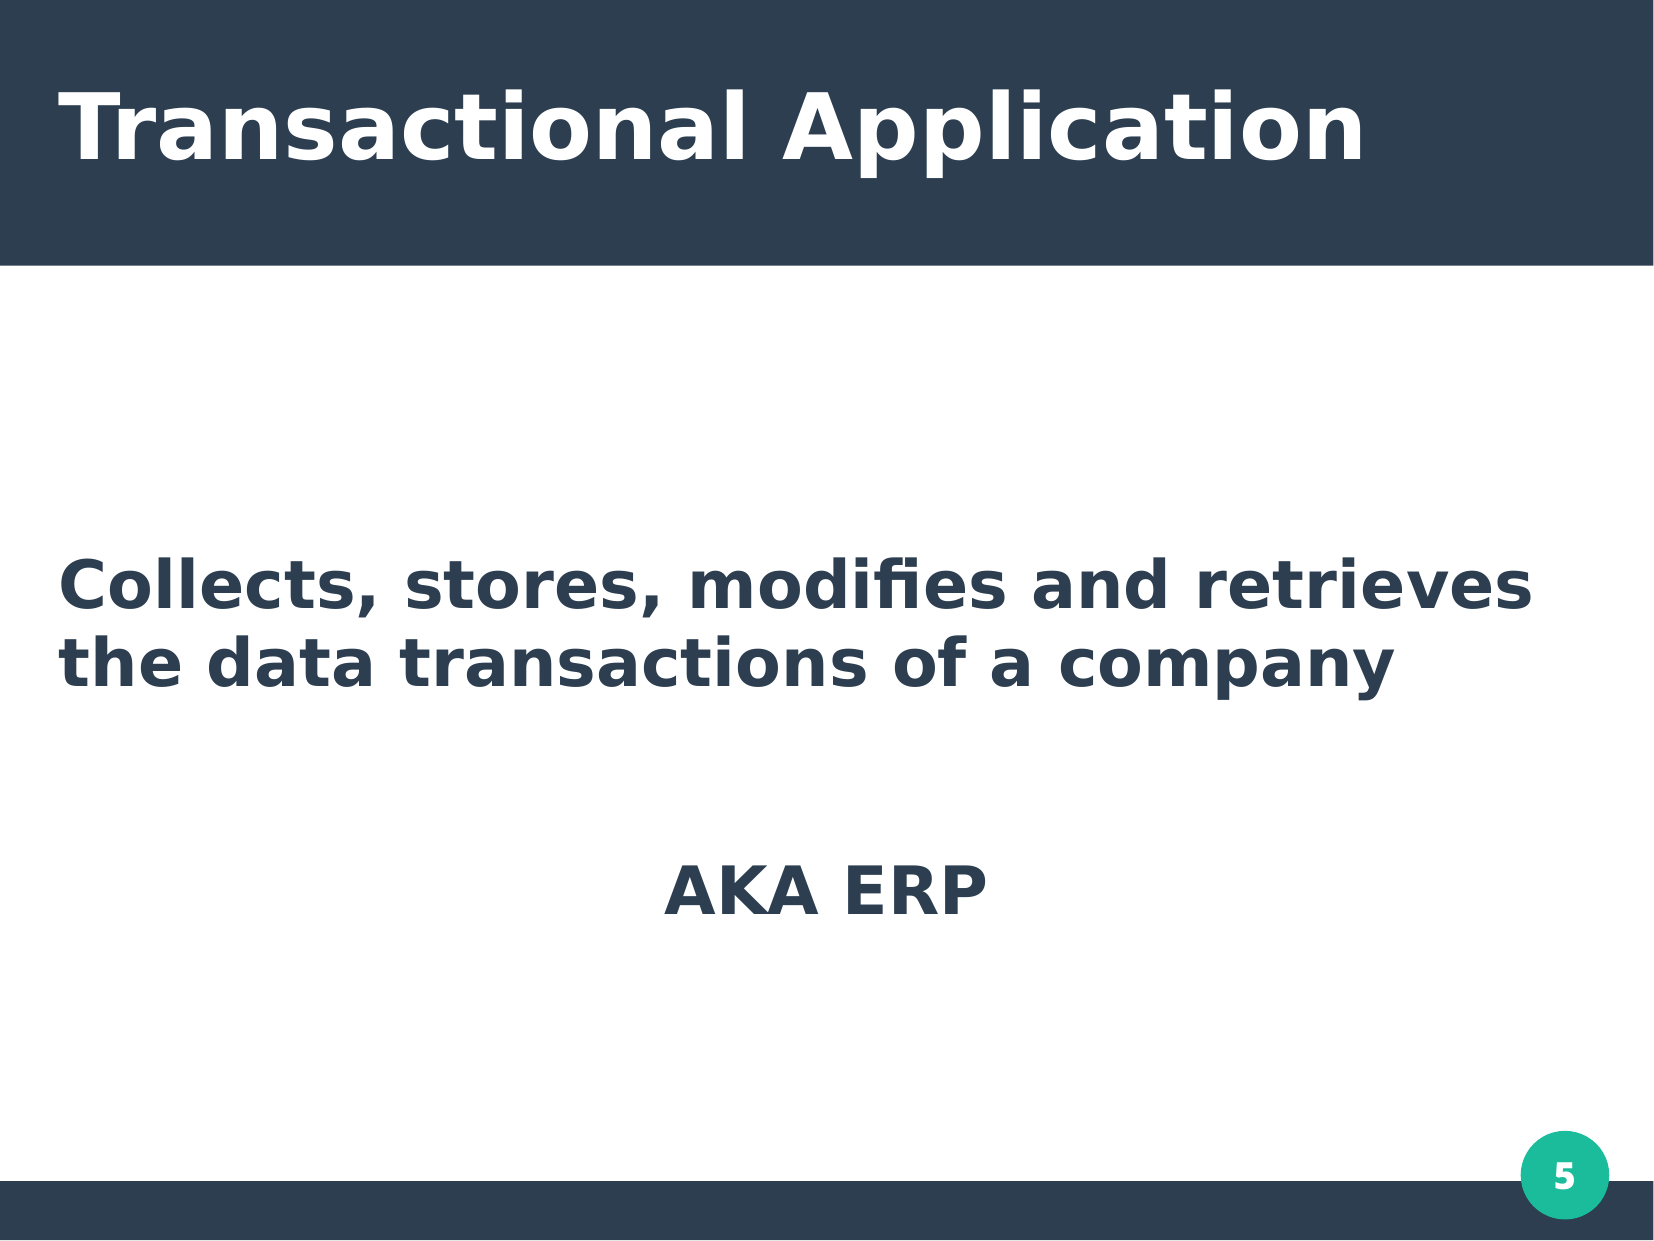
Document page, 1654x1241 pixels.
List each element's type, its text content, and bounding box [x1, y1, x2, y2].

list Collects, stores, modifies and retrieves the data transactions of a company AKA ERP [59, 324, 1595, 1152]
title Transactional Application [59, 49, 1595, 207]
